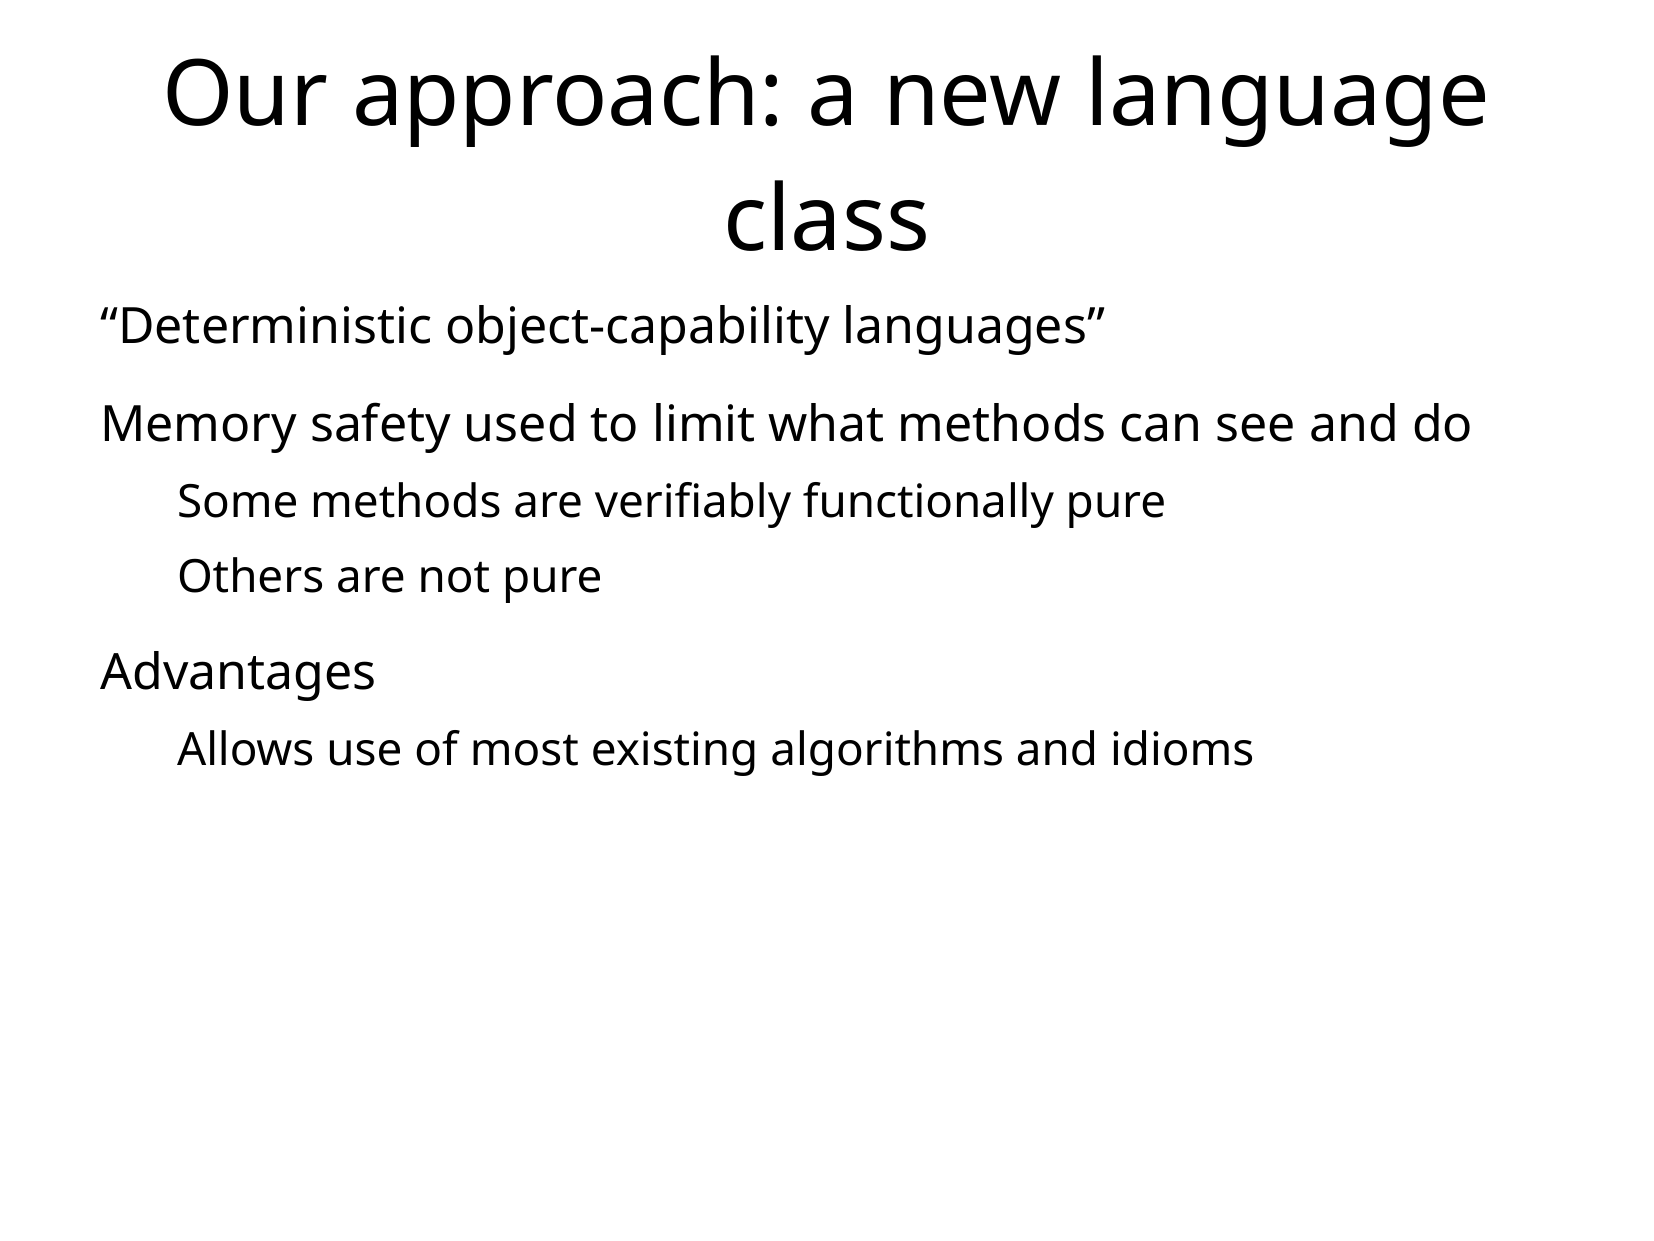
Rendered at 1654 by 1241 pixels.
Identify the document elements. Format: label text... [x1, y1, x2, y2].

list “Deterministic object-capability languages” Memory safety used to limit what methods can see and do Some methods are verifiably functionally pure Others are not pure Advantages Allows use of most existing algorithms and idioms [82, 290, 1571, 1094]
title Our approach: a new language class [82, 56, 1571, 250]
